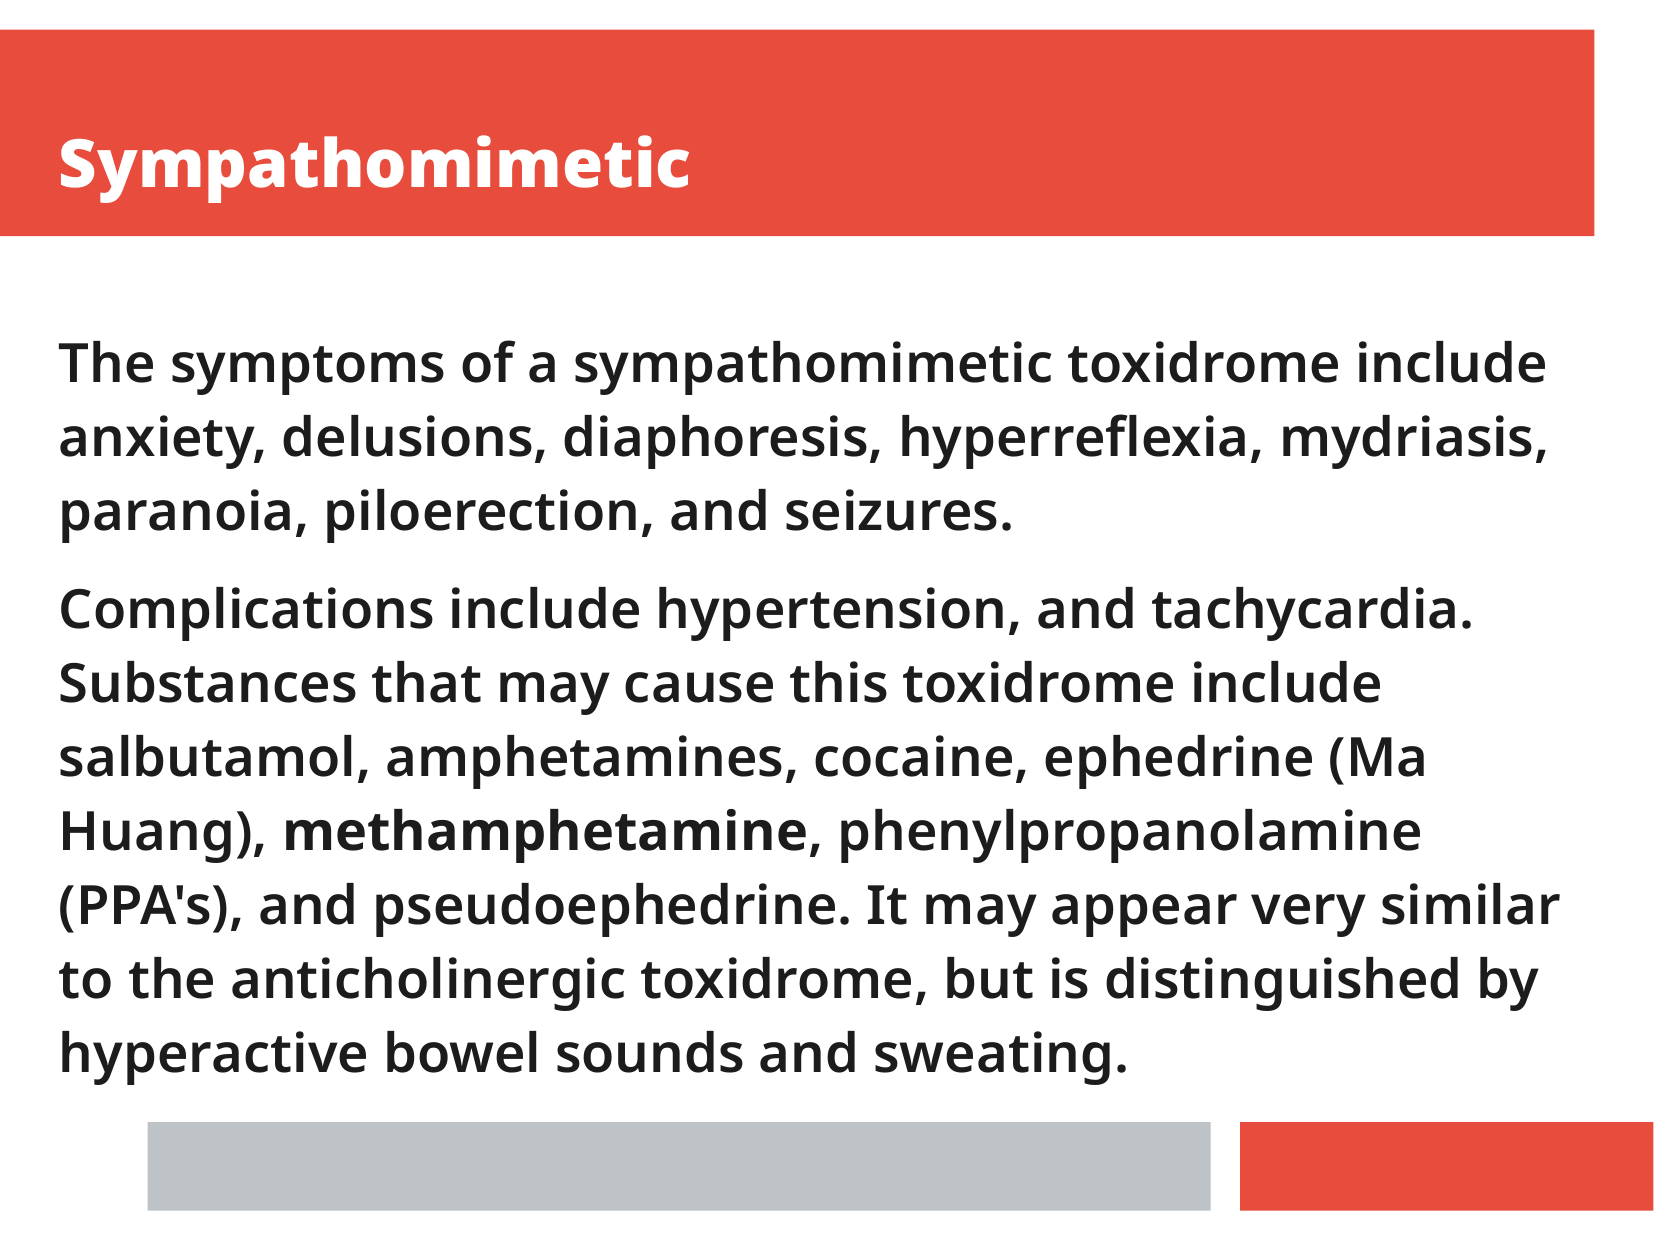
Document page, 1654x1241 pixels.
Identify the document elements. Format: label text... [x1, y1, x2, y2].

title Sympathomimetic [59, 59, 1595, 207]
list The symptoms of a sympathomimetic toxidrome include anxiety, delusions, diaphoresis, hyperreflexia, mydriasis, paranoia, piloerection, and seizures. Complications include hypertension, and tachycardia. Substances that may cause this toxidrome include salbutamol, amphetamines, cocaine, ephedrine (Ma Huang), methamphetamine, phenylpropanolamine (PPA's), and pseudoephedrine. It may appear very similar to the anticholinergic toxidrome, but is distinguished by hyperactive bowel sounds and sweating. [59, 324, 1565, 1093]
